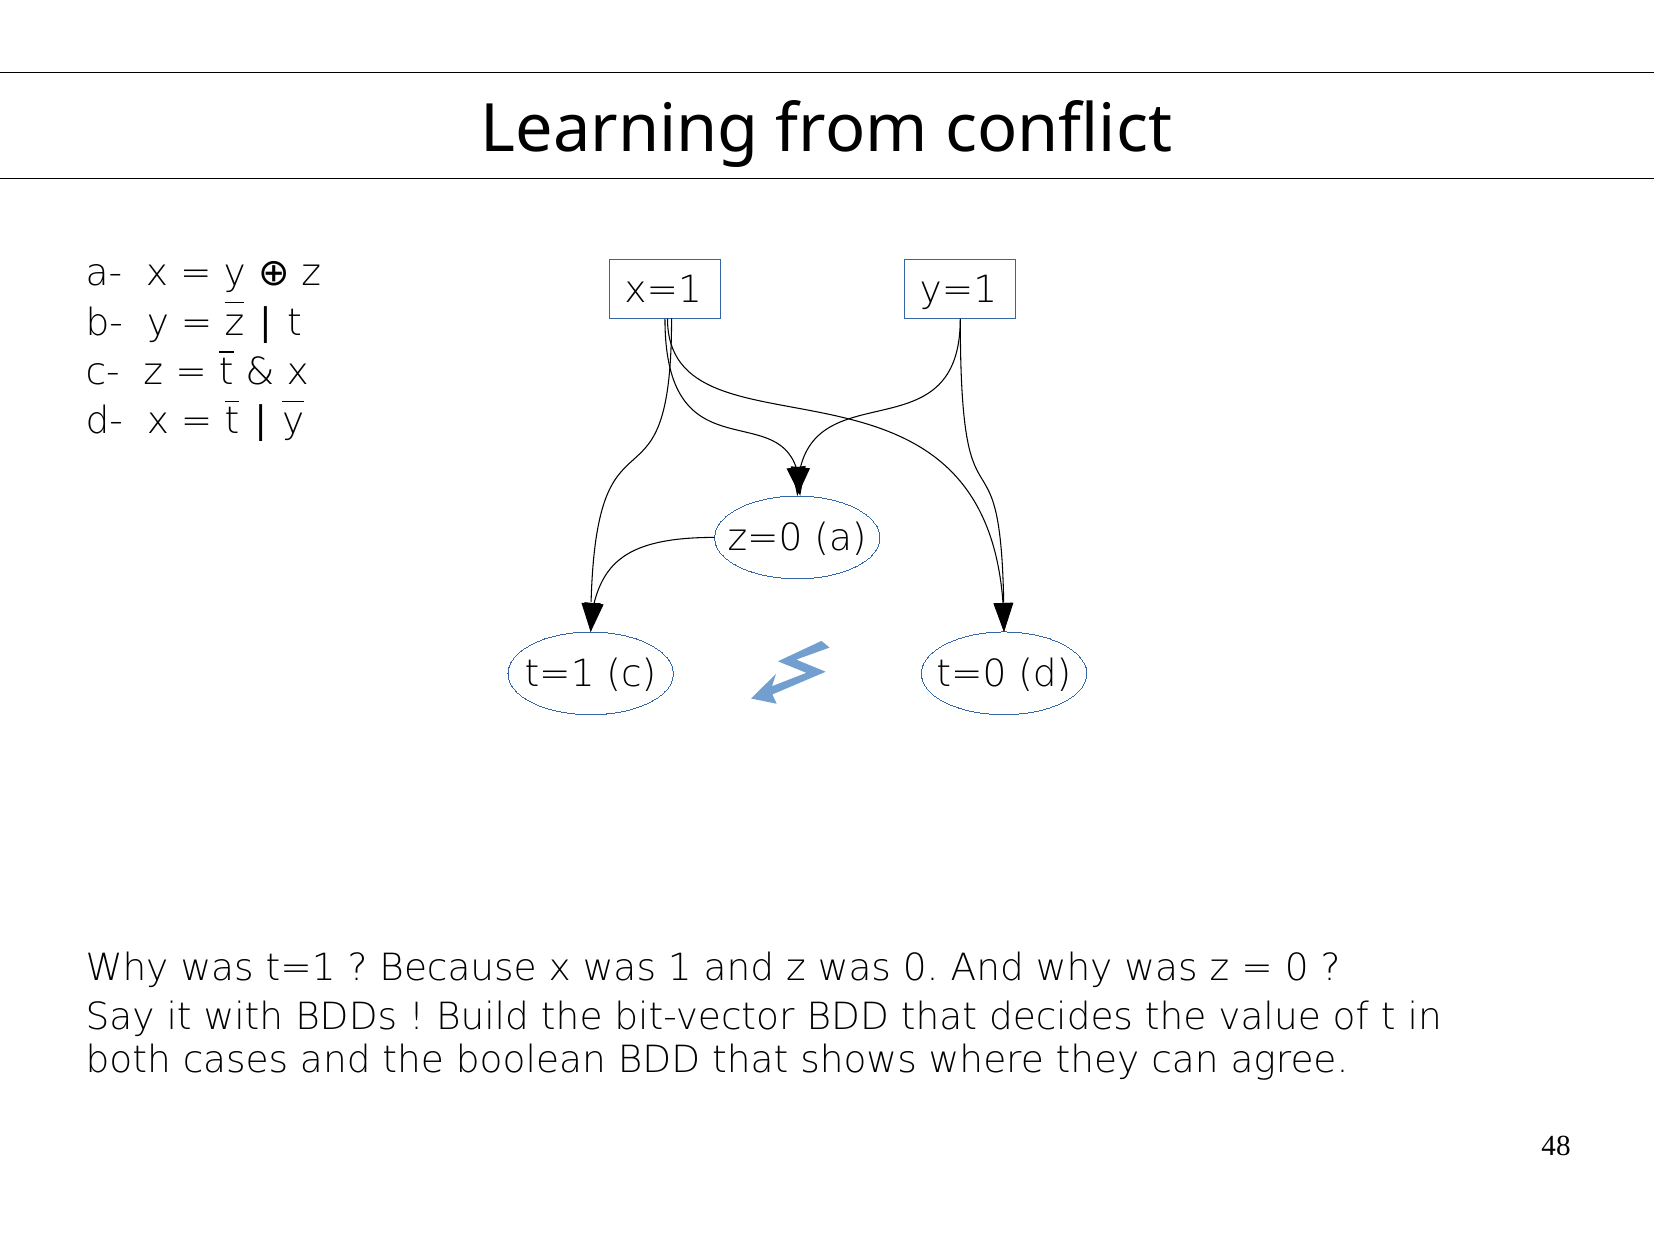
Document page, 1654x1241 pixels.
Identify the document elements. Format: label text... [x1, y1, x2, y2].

text_box Why was t=1 ? Because x was 1 and z was 0. And why was z = 0 ? Say it with BDDs ! Build the bit-vector BDD that decides the value of t in both cases and the boolean BDD that shows where they can agree. [70, 937, 1512, 1205]
text_box a- x = y ⊕ z b- y = z ∣ t c- z = t & x d- x = t ∣ y [70, 243, 414, 453]
text_box [751, 640, 830, 704]
text_box t=1 (c) [507, 632, 674, 715]
text_box z=0 (a) [714, 496, 880, 579]
text_box t=0 (d) [921, 631, 1087, 715]
text_box Learning from conflict [0, 72, 1654, 166]
text_box y=1 [904, 259, 1016, 319]
text_box x=1 [609, 259, 721, 319]
